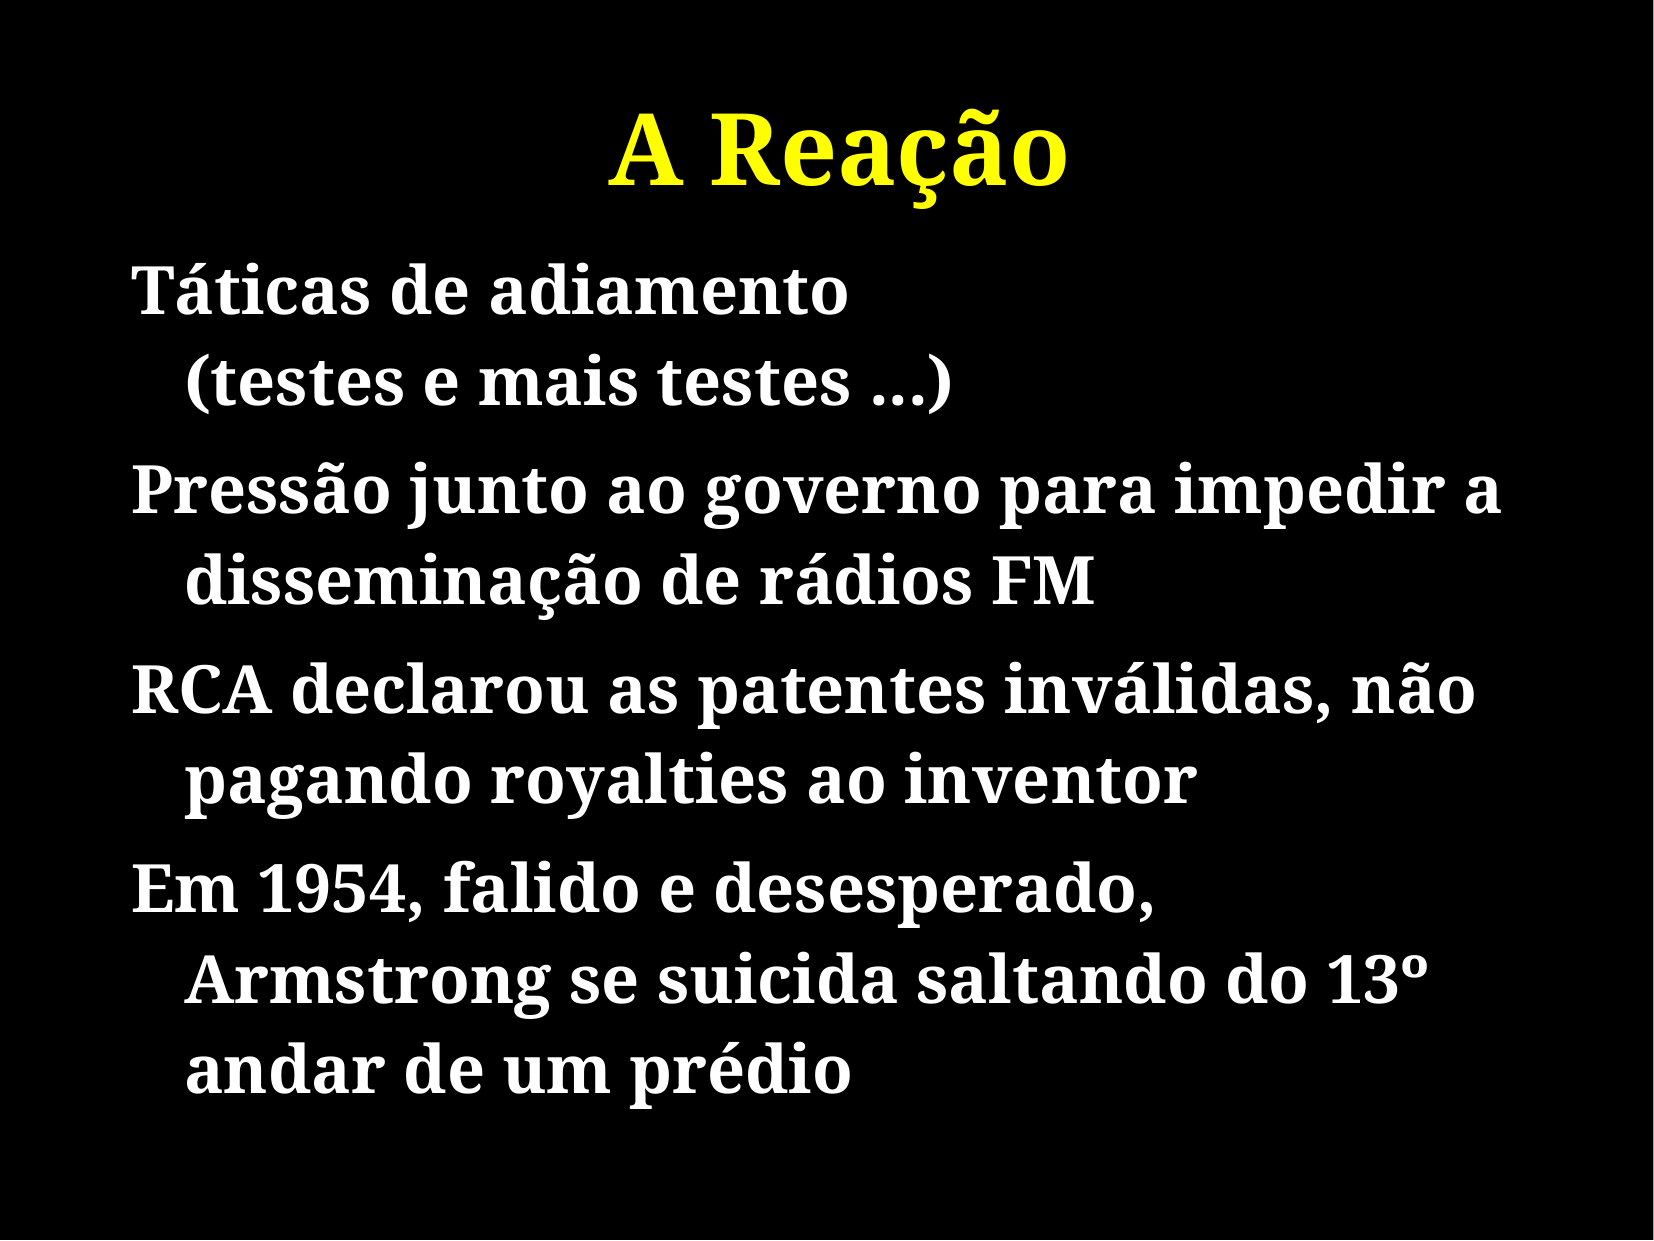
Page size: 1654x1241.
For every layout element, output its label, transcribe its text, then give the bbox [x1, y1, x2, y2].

list Táticas de adiamento (testes e mais testes ...) Pressão junto ao governo para impedir a disseminação de rádios FM RCA declarou as patentes inválidas, não pagando royalties ao inventor Em 1954, falido e desesperado, Armstrong se suicida saltando do 13º andar de um prédio [113, 243, 1526, 1184]
title A Reação [133, 42, 1546, 250]
